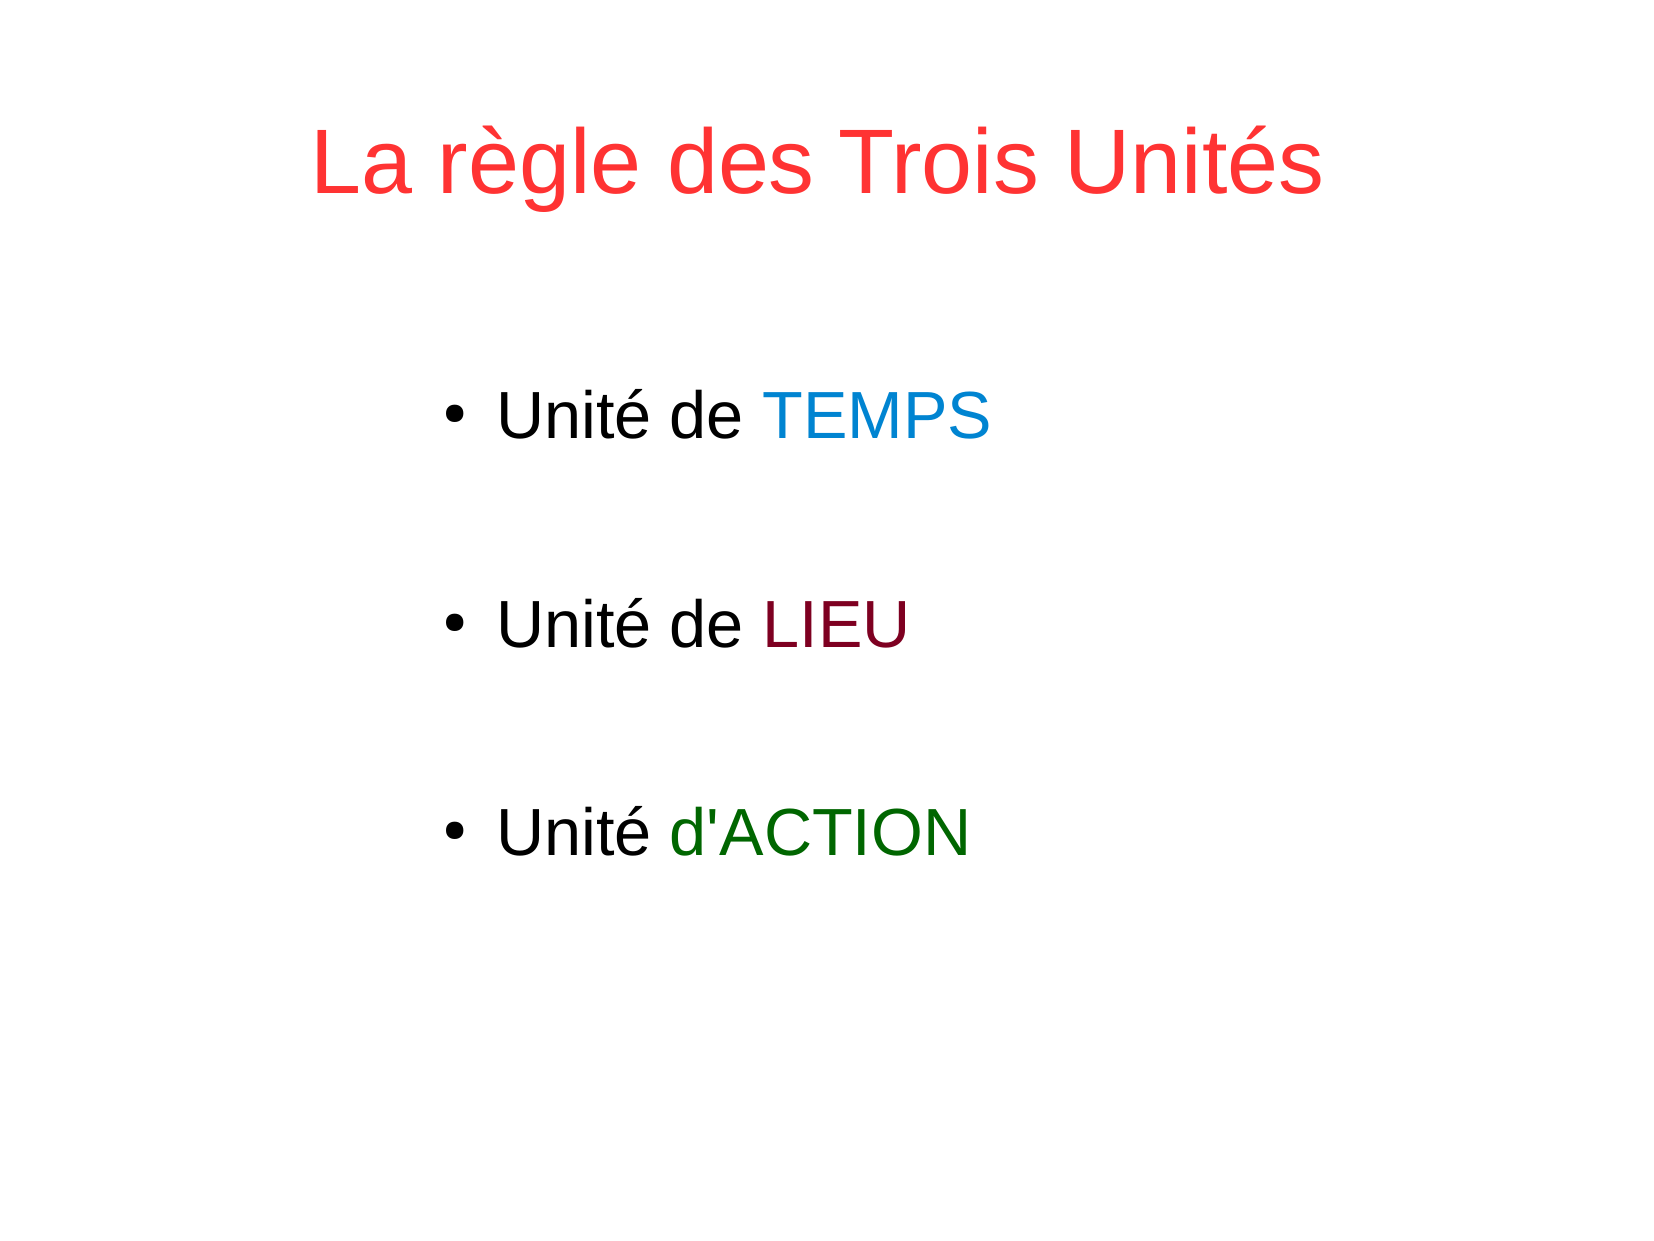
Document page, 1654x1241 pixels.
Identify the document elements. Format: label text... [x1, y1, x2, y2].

title La règle des Trois Unités [74, 57, 1563, 266]
list Unité de TEMPS Unité de LIEU Unité d'ACTION [425, 377, 1347, 1063]
